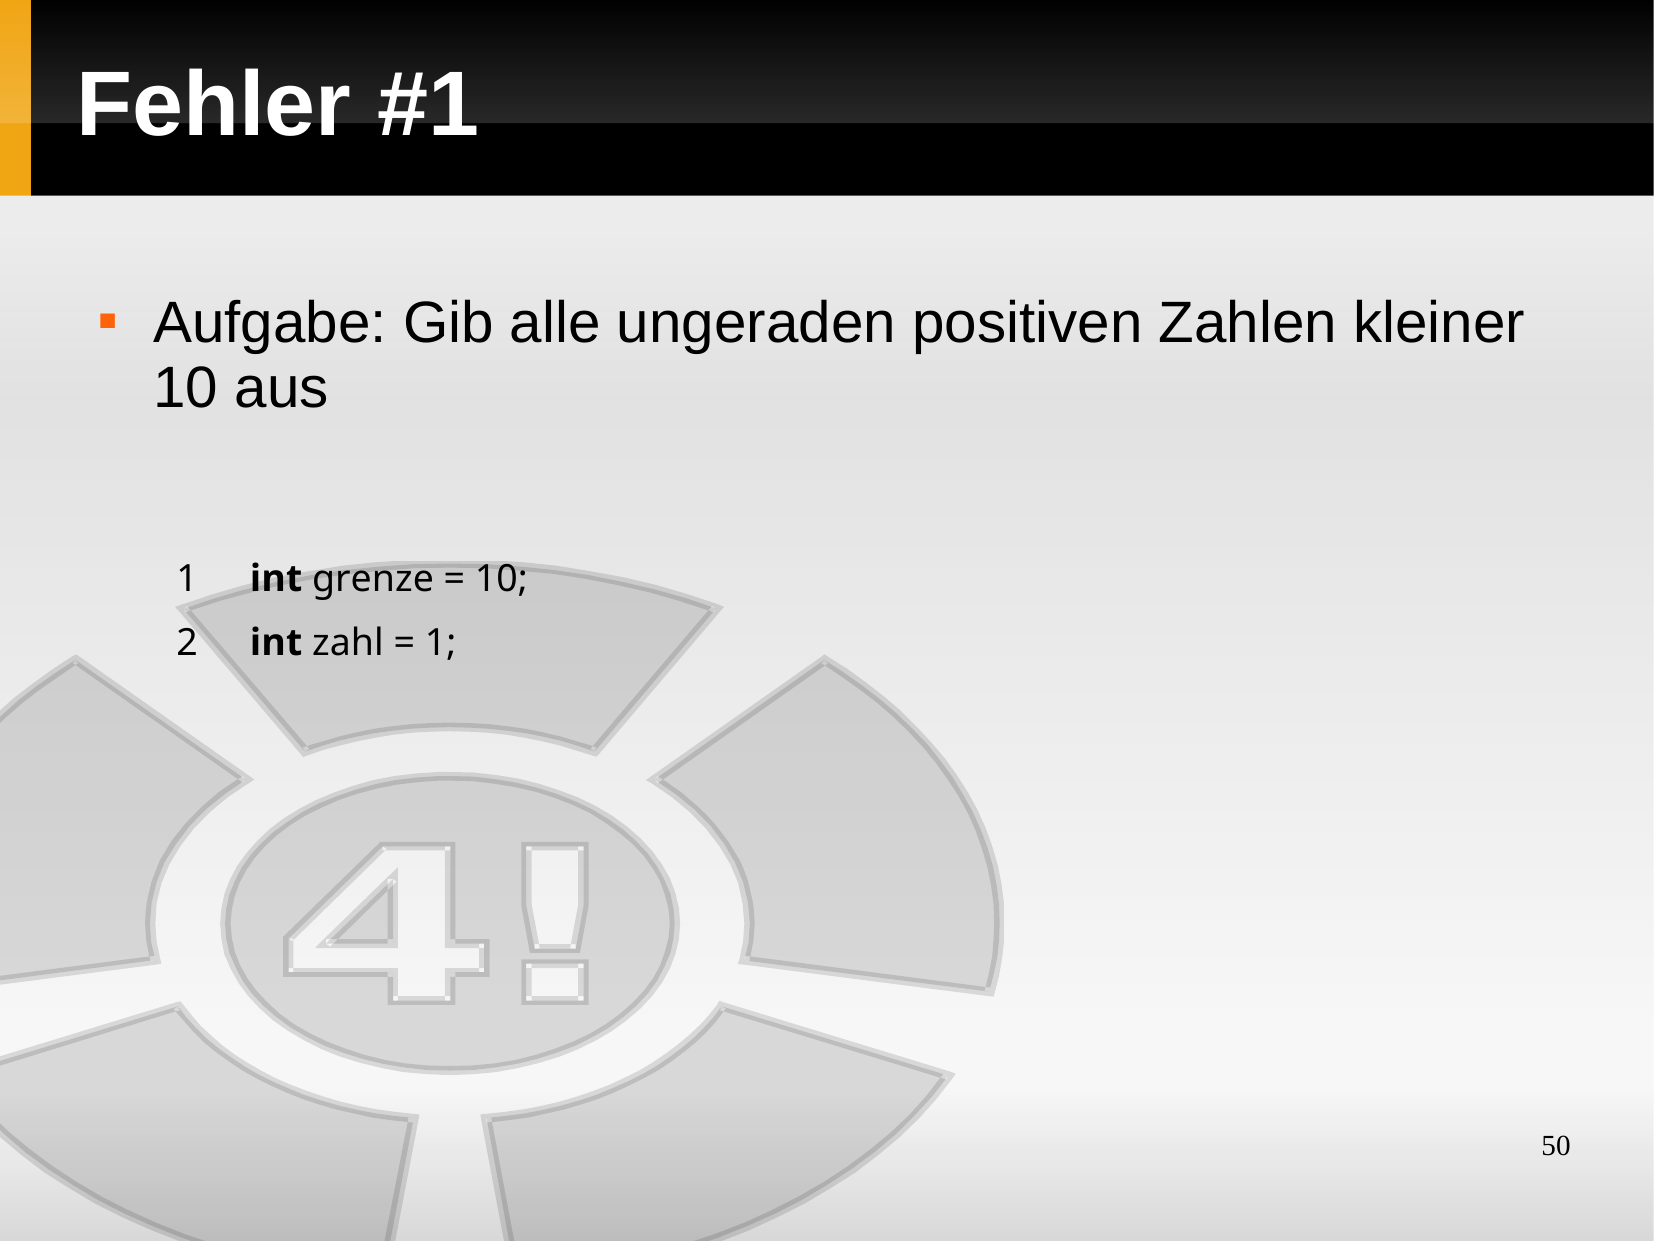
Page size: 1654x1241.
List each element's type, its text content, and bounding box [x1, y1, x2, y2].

title Fehler #1 [76, 0, 1565, 208]
text_box 1 int grenze = 10; 2 int zahl = 1; [161, 531, 827, 982]
list Aufgabe: Gib alle ungeraden positiven Zahlen kleiner 10 aus [82, 290, 1571, 1094]
picture [0, 0, 1654, 1241]
